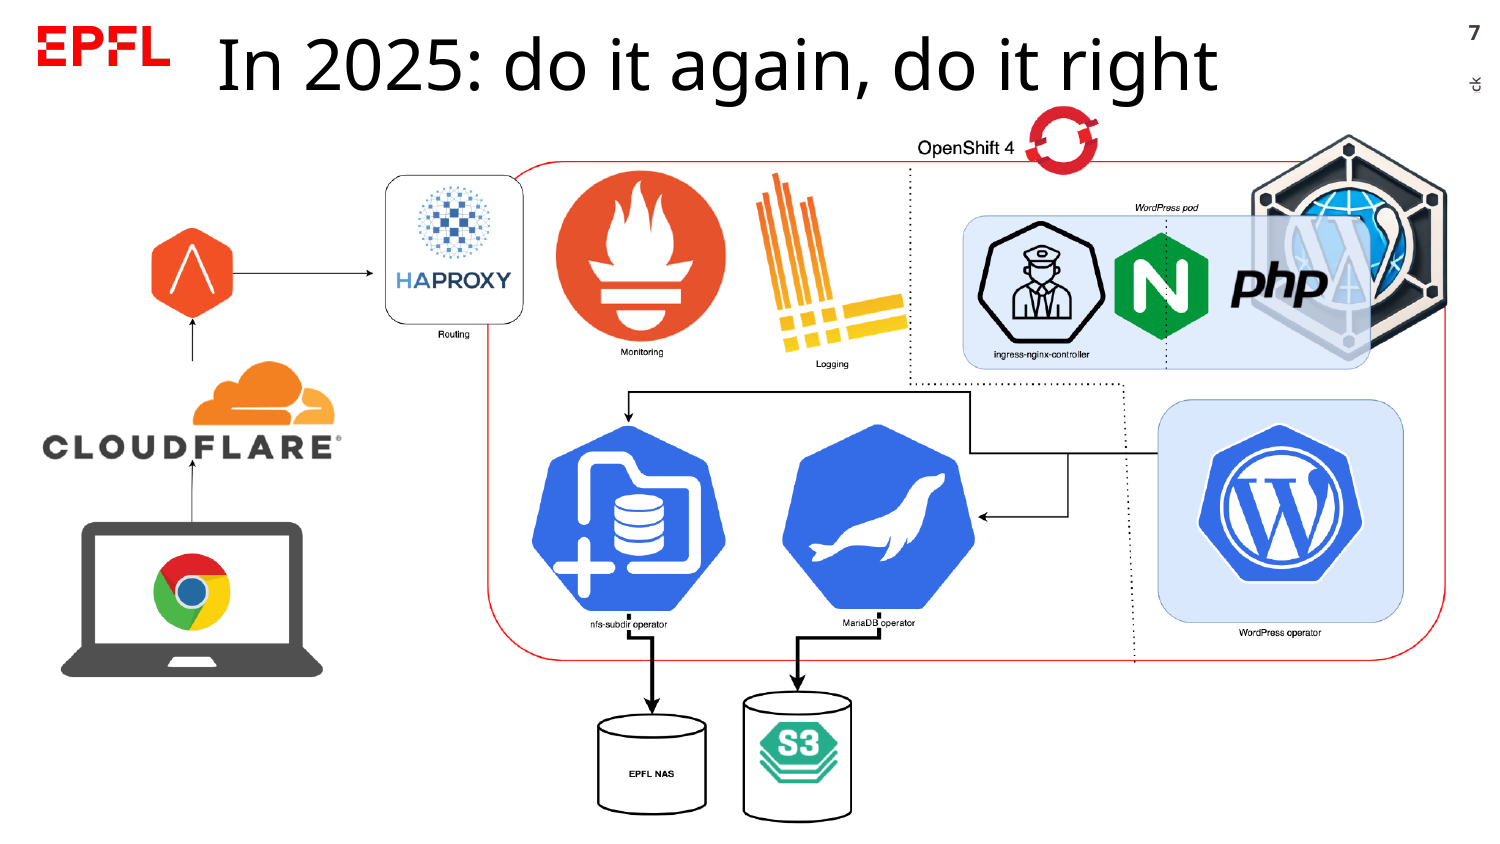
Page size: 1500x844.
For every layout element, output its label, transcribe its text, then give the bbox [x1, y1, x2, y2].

picture [38, 26, 170, 66]
picture [0, 93, 1500, 840]
slide_number <number> [1415, 0, 1496, 65]
title In 2025: do it again, do it right [202, 0, 1449, 166]
